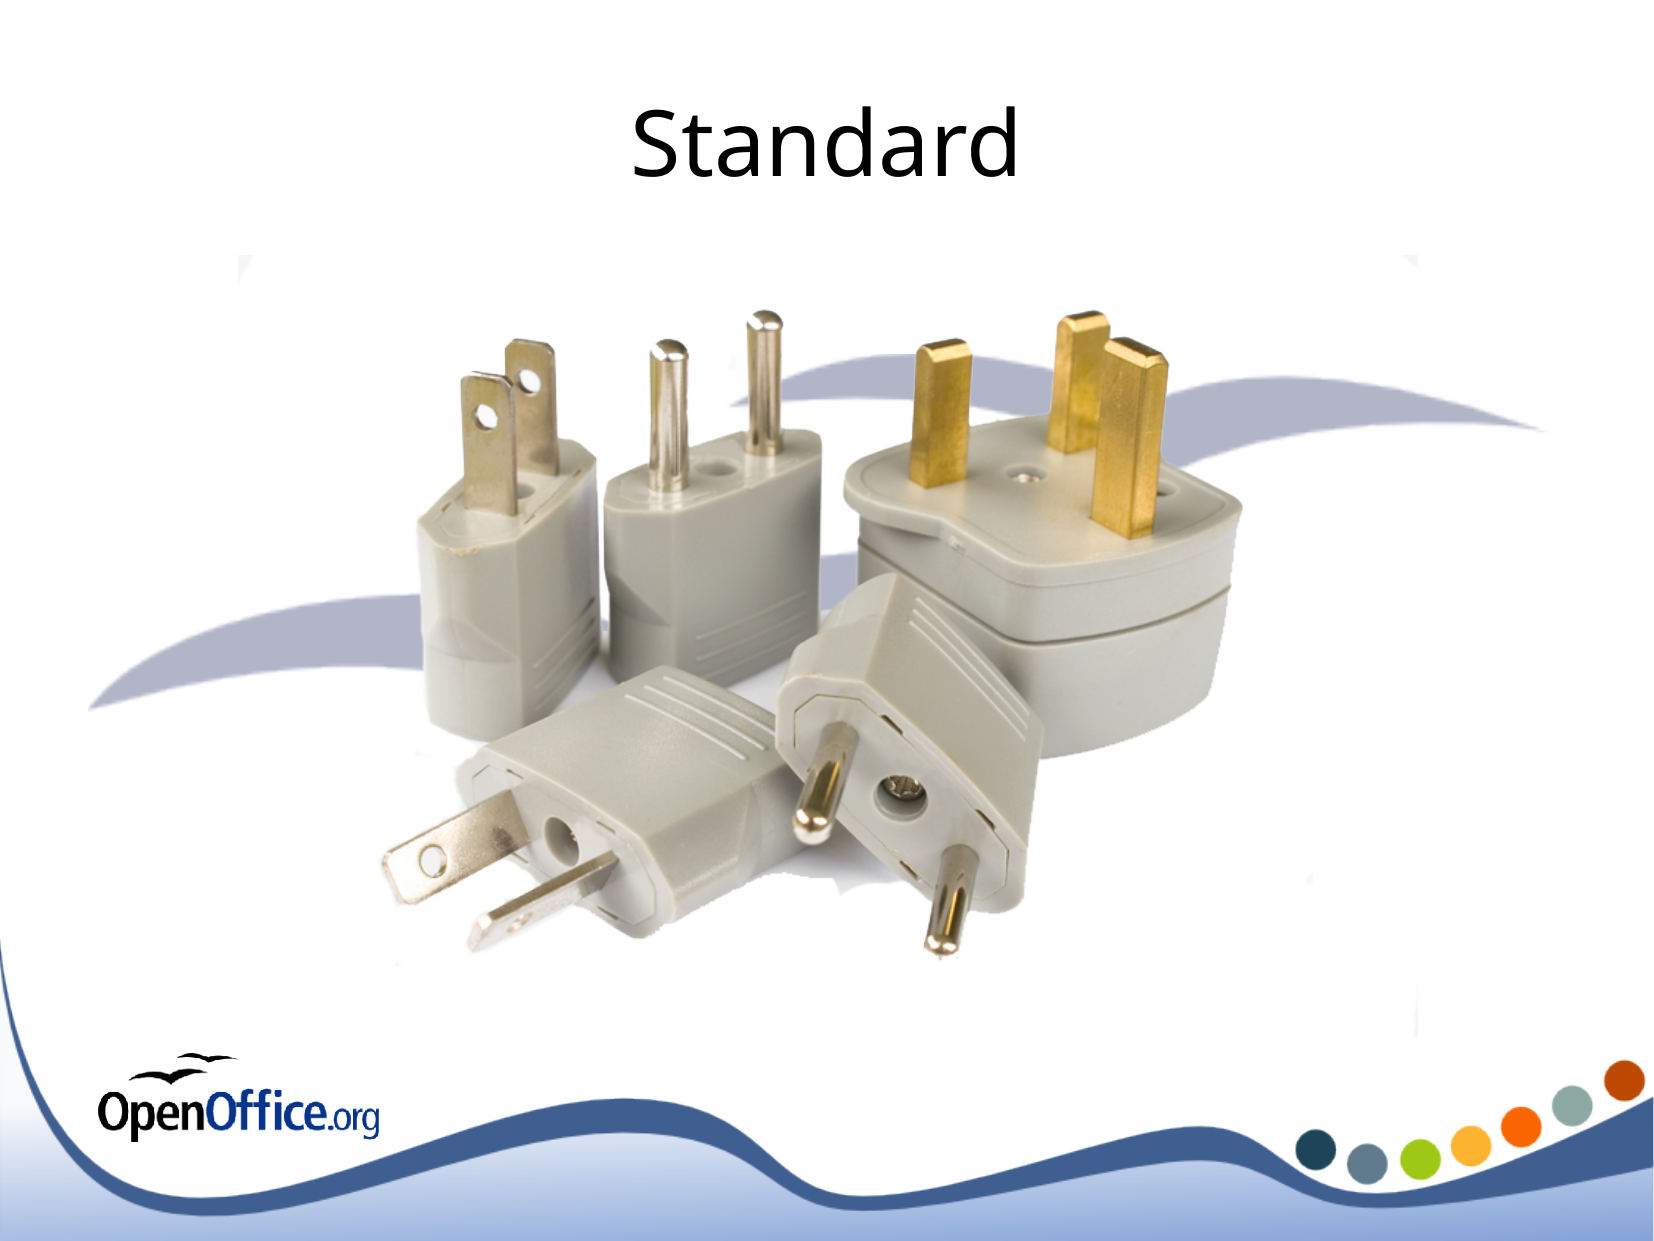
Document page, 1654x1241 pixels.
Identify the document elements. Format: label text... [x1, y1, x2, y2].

title Standard [82, 37, 1571, 245]
picture [0, 255, 1654, 1241]
